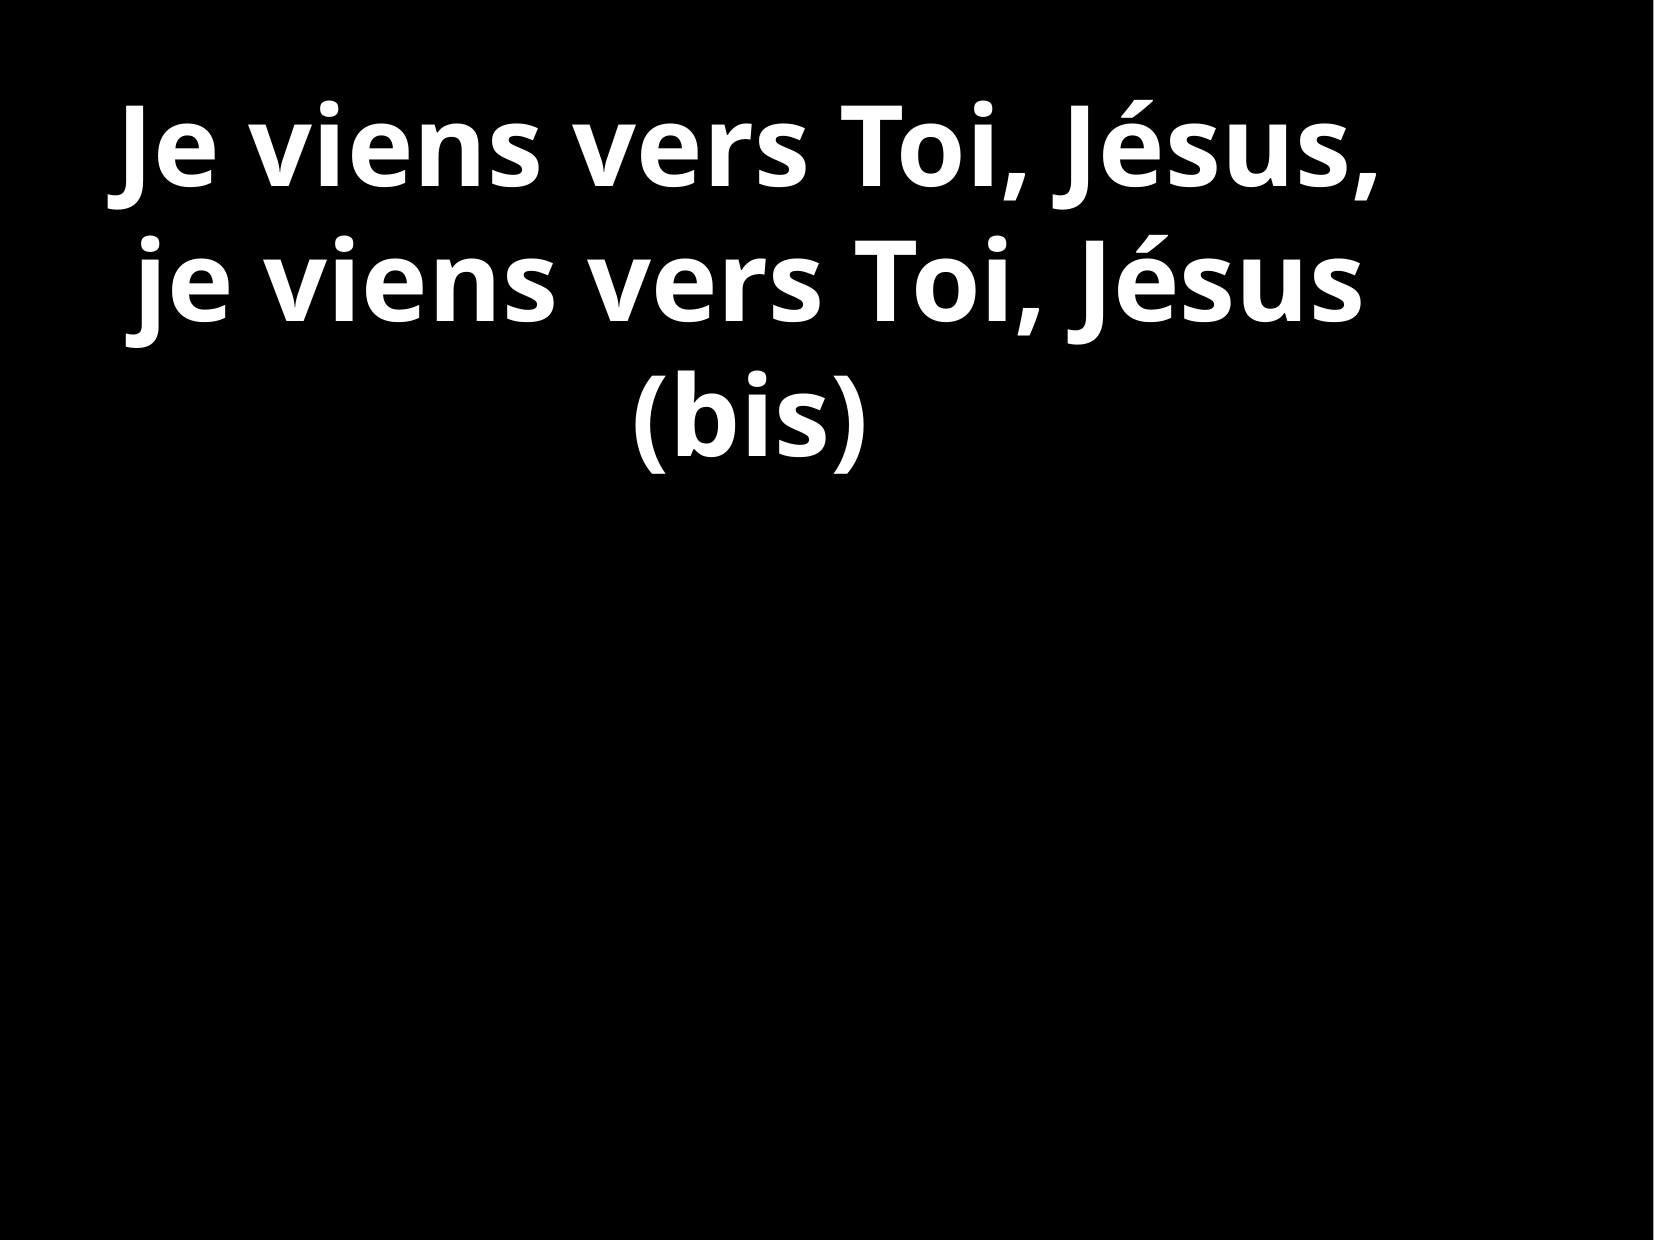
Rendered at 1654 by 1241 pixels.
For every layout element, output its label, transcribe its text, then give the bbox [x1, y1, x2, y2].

text_box Je viens vers Toi, Jésus, je viens vers Toi, Jésus (bis) [75, 66, 1426, 1005]
